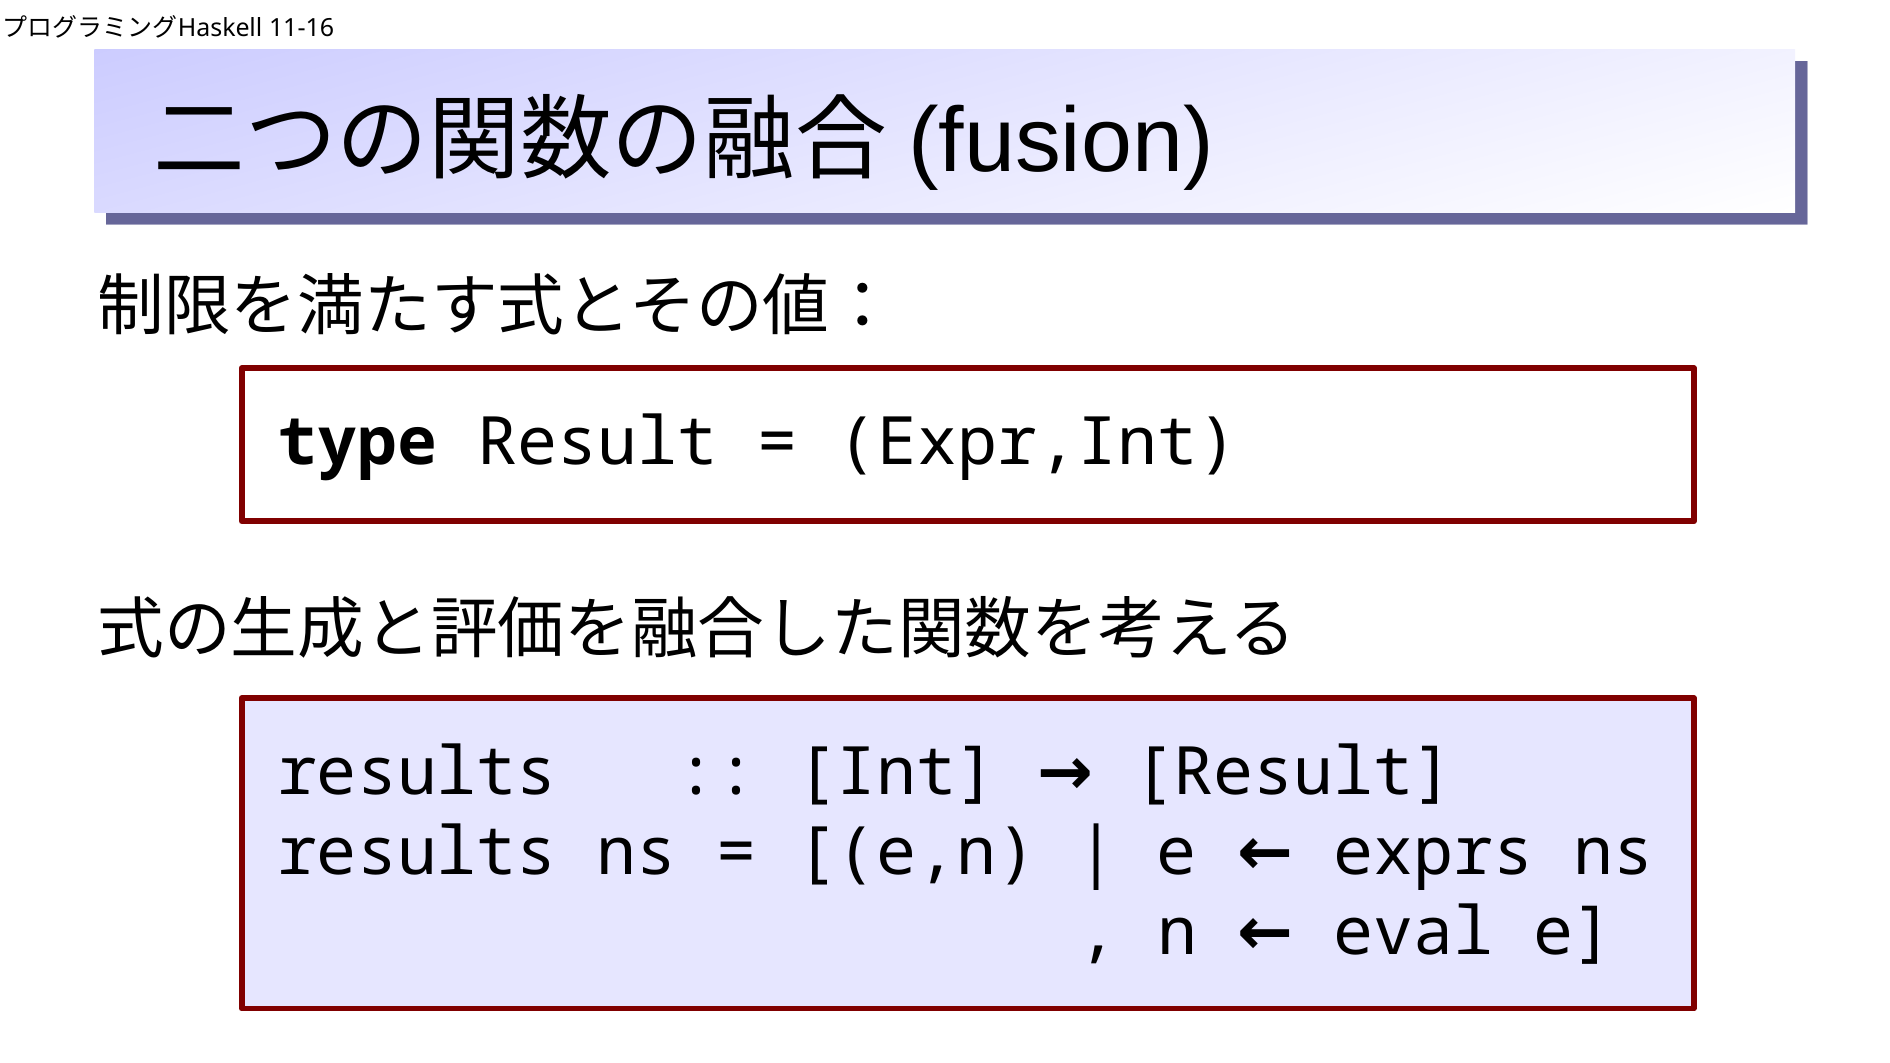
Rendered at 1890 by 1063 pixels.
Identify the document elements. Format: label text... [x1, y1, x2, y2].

list 制限を満たす式とその値： [94, 248, 1796, 322]
list 式の生成と評価を融合した関数を考える [94, 571, 1796, 645]
text_box results :: [Int] → [Result] results ns = [(e,n) | e ← exprs ns , n ← eval e] [241, 698, 1694, 1009]
title 二つの関数の融合 (fusion) [94, 49, 1796, 213]
text_box type Result = (Expr,Int) [241, 368, 1694, 522]
